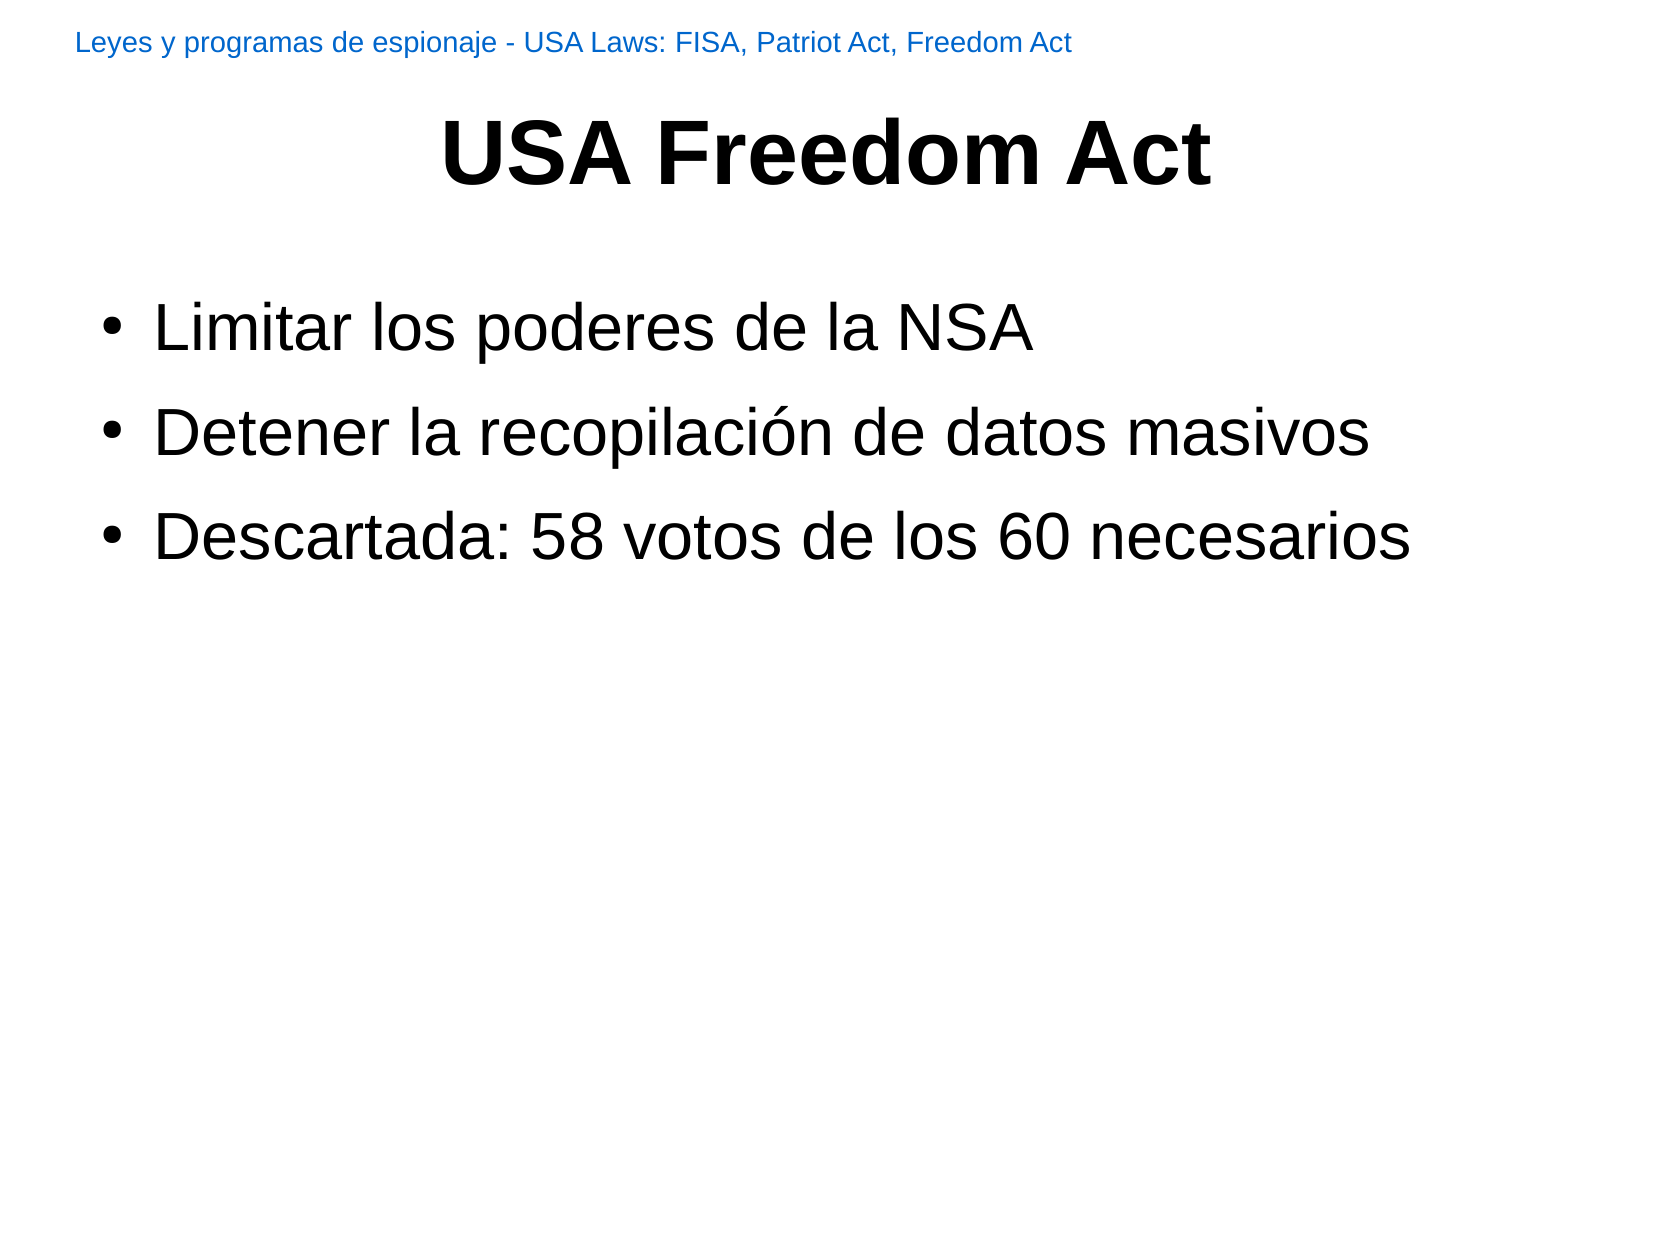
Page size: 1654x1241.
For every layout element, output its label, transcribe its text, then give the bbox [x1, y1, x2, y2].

list Limitar los poderes de la NSA Detener la recopilación de datos masivos Descartada: 58 votos de los 60 necesarios [82, 290, 1571, 1010]
title USA Freedom Act [82, 49, 1571, 257]
text_box Leyes y programas de espionaje - USA Laws: FISA, Patriot Act, Freedom Act [60, 18, 1186, 99]
